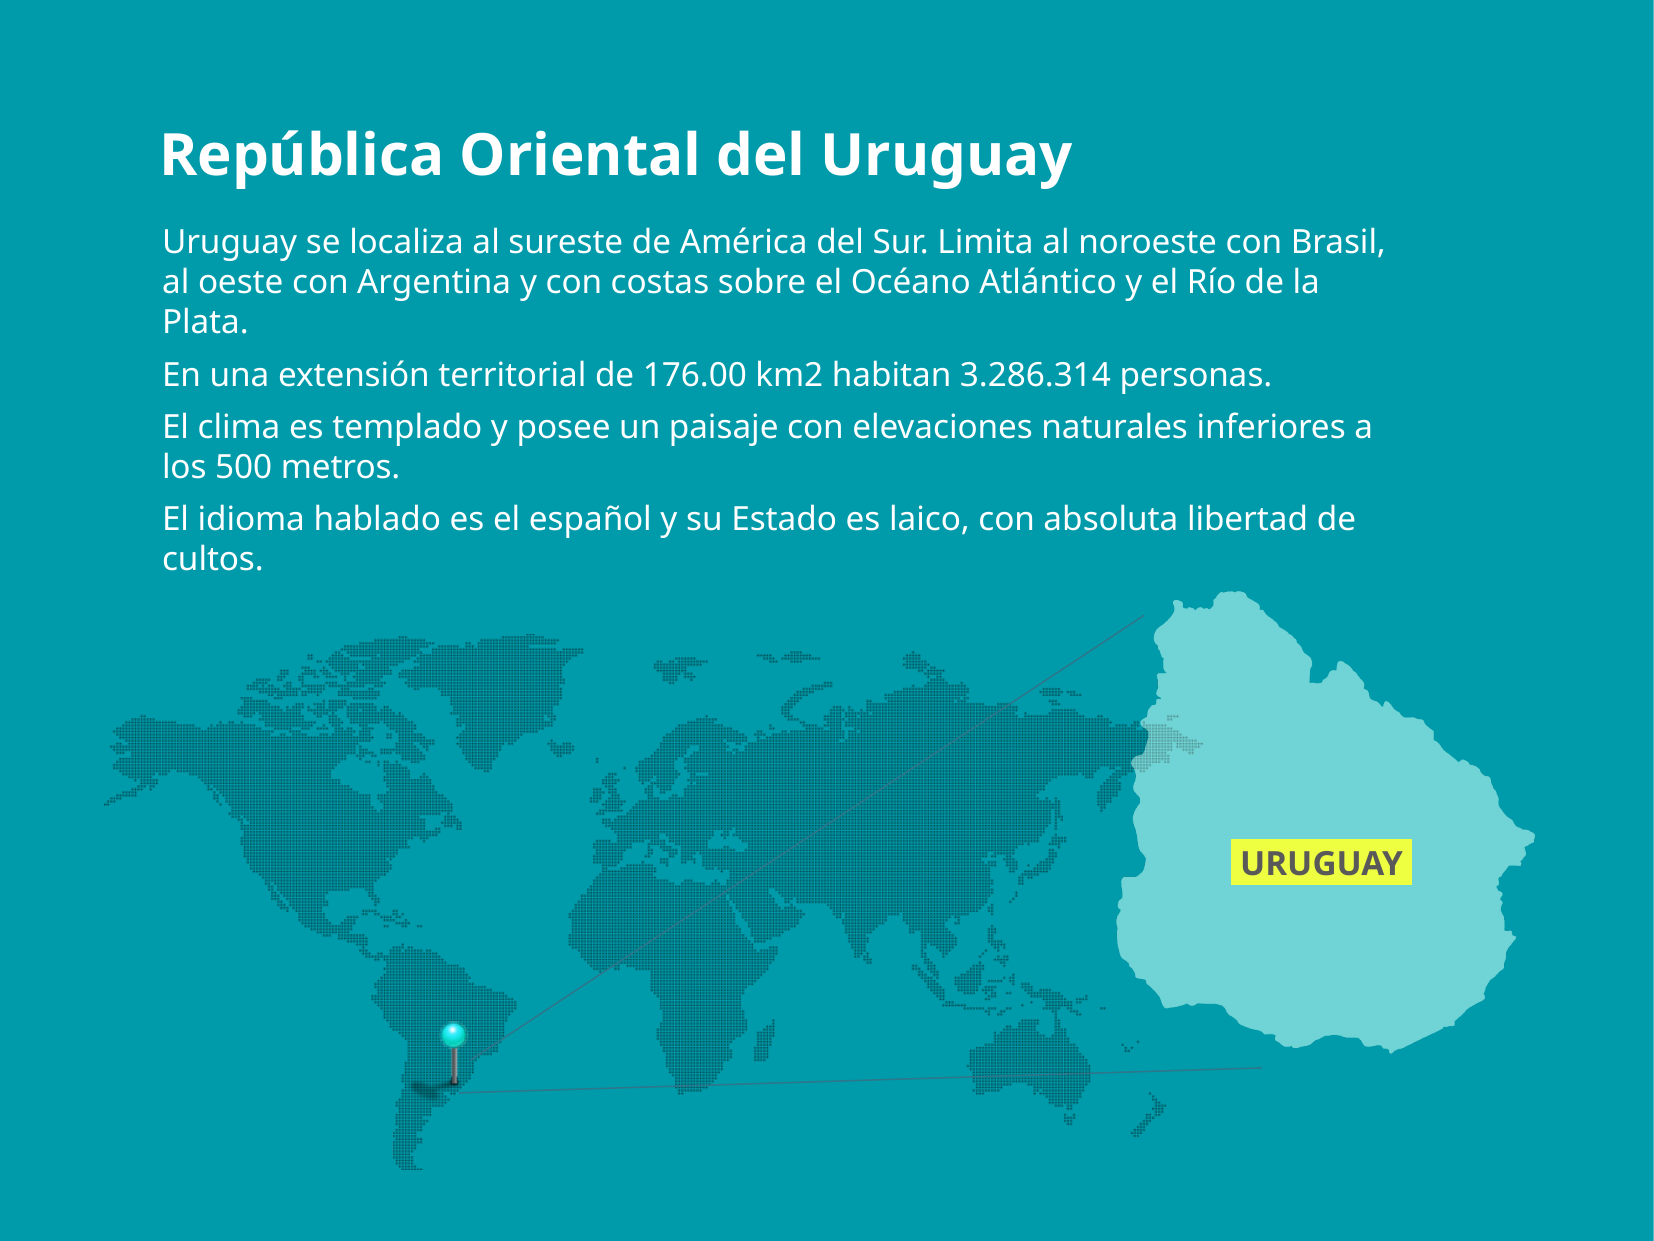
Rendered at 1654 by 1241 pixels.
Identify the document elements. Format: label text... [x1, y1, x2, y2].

text_box URUGUAY [1216, 826, 1485, 897]
title República Oriental del Uruguay [123, 109, 1350, 201]
picture [0, 0, 1654, 1241]
text_box Uruguay se localiza al sureste de América del Sur. Limita al noroeste con Brasil, al oeste con Argentina y con costas sobre el Océano Atlántico y el Río de la Plata. En una extensión territorial de 176.00 km2 habitan 3.286.314 personas. El clima es templado y posee un paisaje con elevaciones naturales inferiores a los 500 metros. El idioma hablado es el español y su Estado es laico, con absoluta libertad de cultos. [147, 212, 1430, 585]
